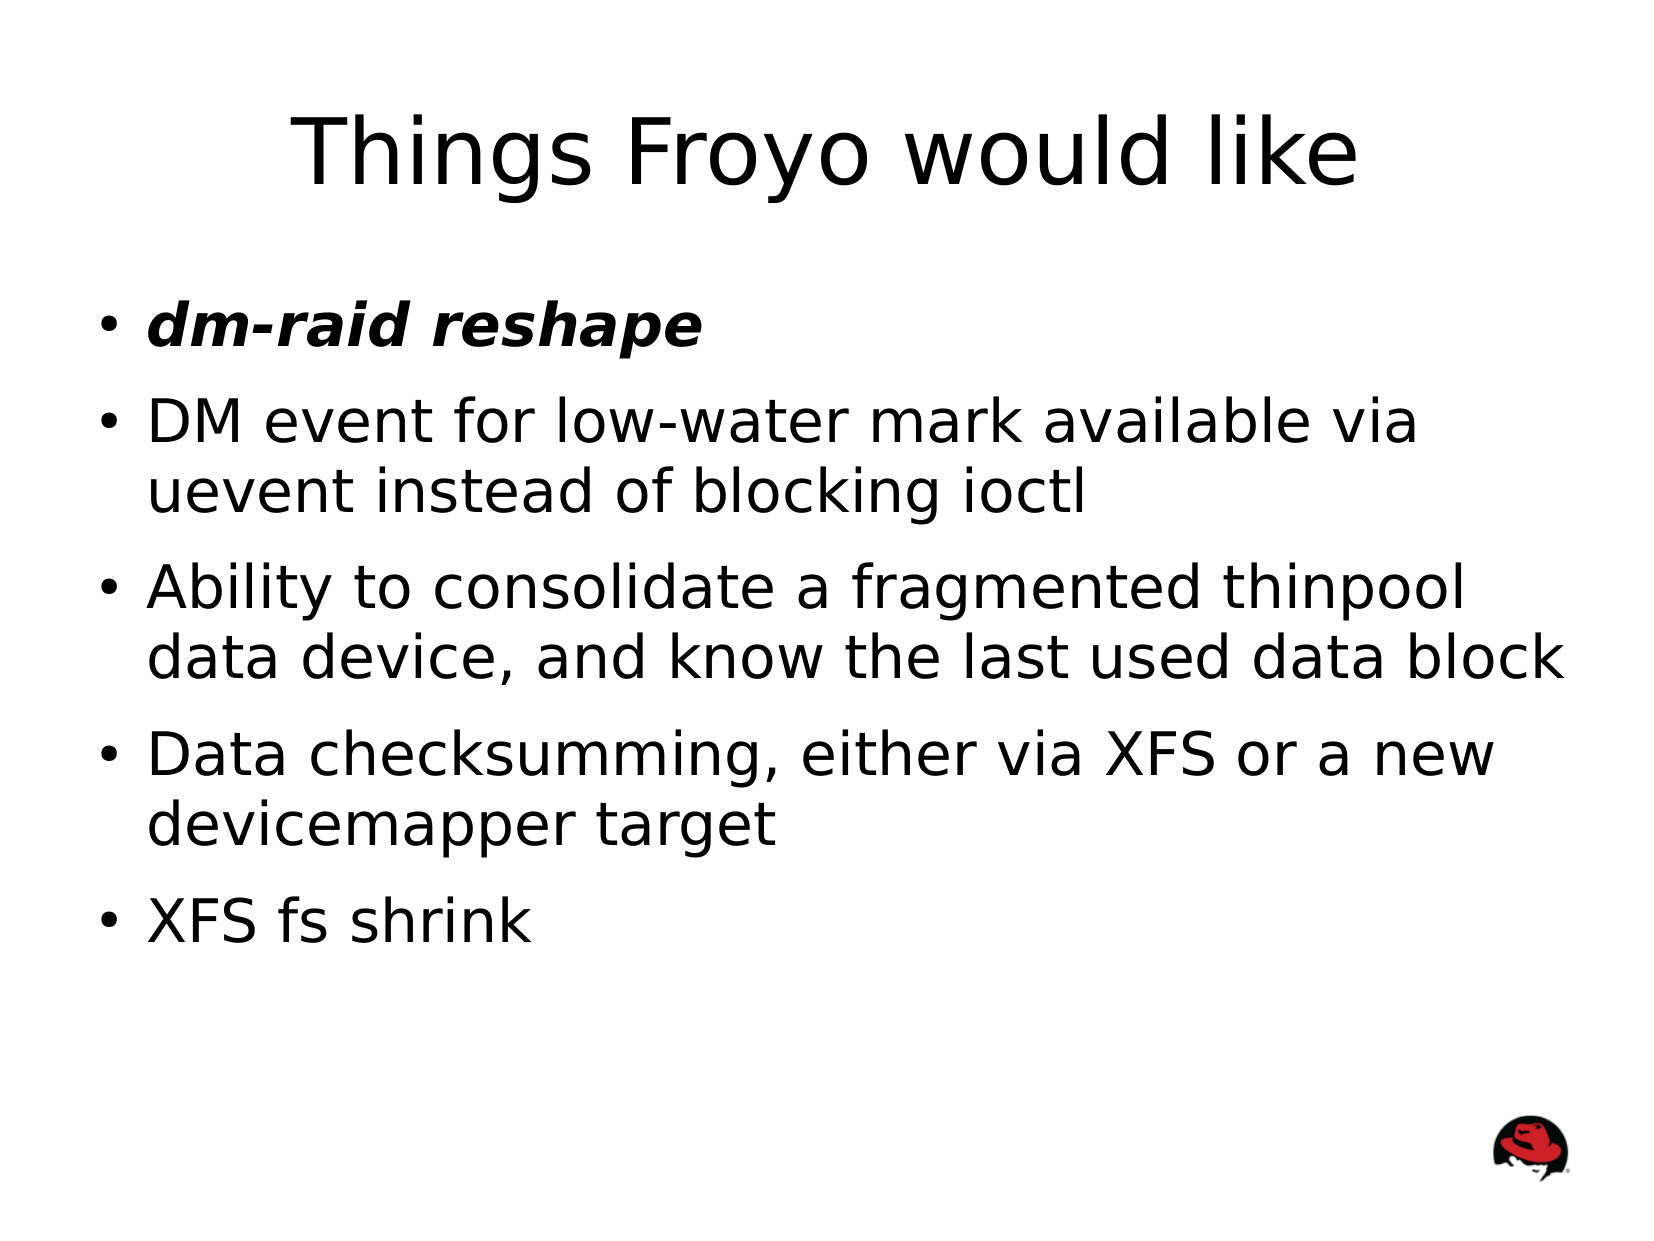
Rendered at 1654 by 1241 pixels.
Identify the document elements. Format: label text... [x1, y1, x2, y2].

title Things Froyo would like [82, 49, 1571, 257]
picture [1492, 1113, 1576, 1191]
list dm-raid reshape DM event for low-water mark available via uevent instead of blocking ioctl Ability to consolidate a fragmented thinpool data device, and know the last used data block Data checksumming, either via XFS or a new devicemapper target XFS fs shrink [82, 290, 1571, 1010]
